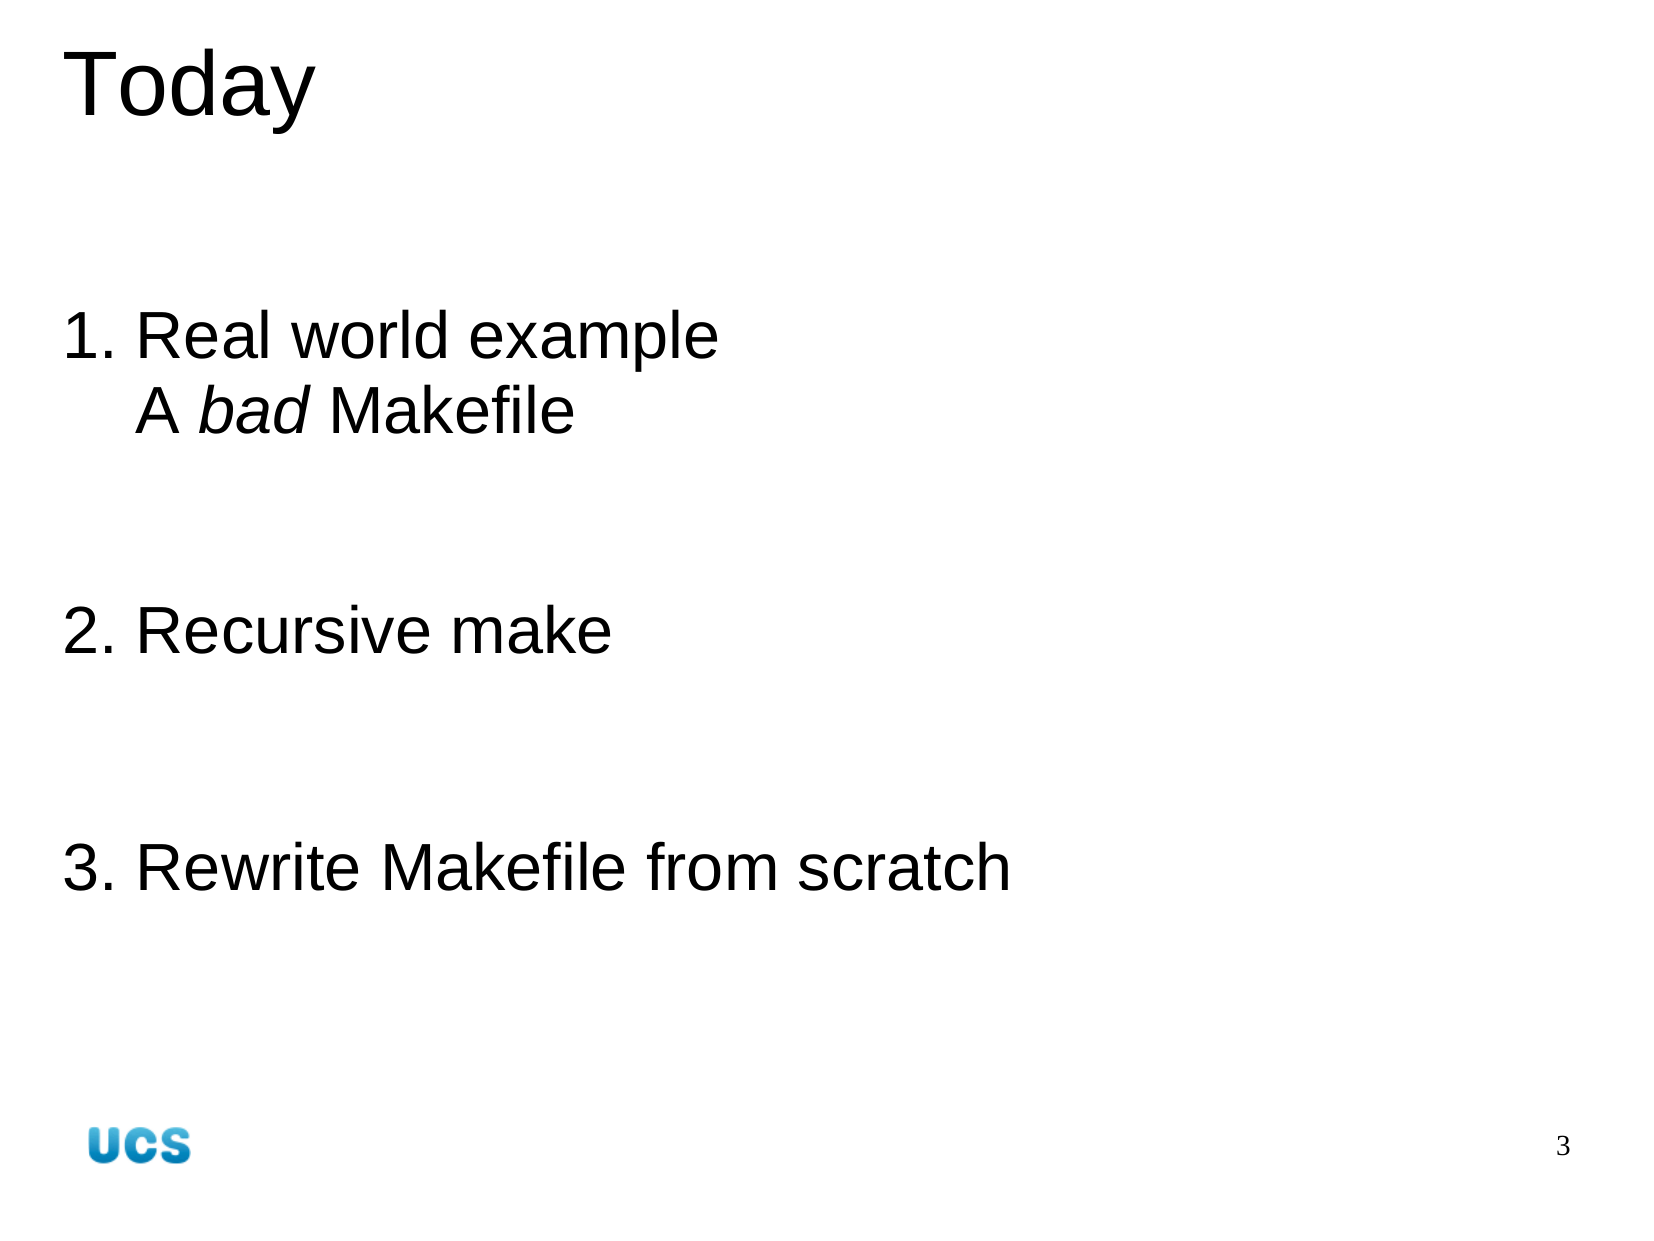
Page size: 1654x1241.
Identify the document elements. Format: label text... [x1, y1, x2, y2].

text_box Today [59, 29, 321, 139]
picture [88, 1126, 191, 1165]
text_box 1. Real world example A bad Makefile [59, 295, 726, 451]
text_box 2. Recursive make [59, 590, 619, 672]
text_box 3. Rewrite Makefile from scratch [59, 826, 1019, 908]
